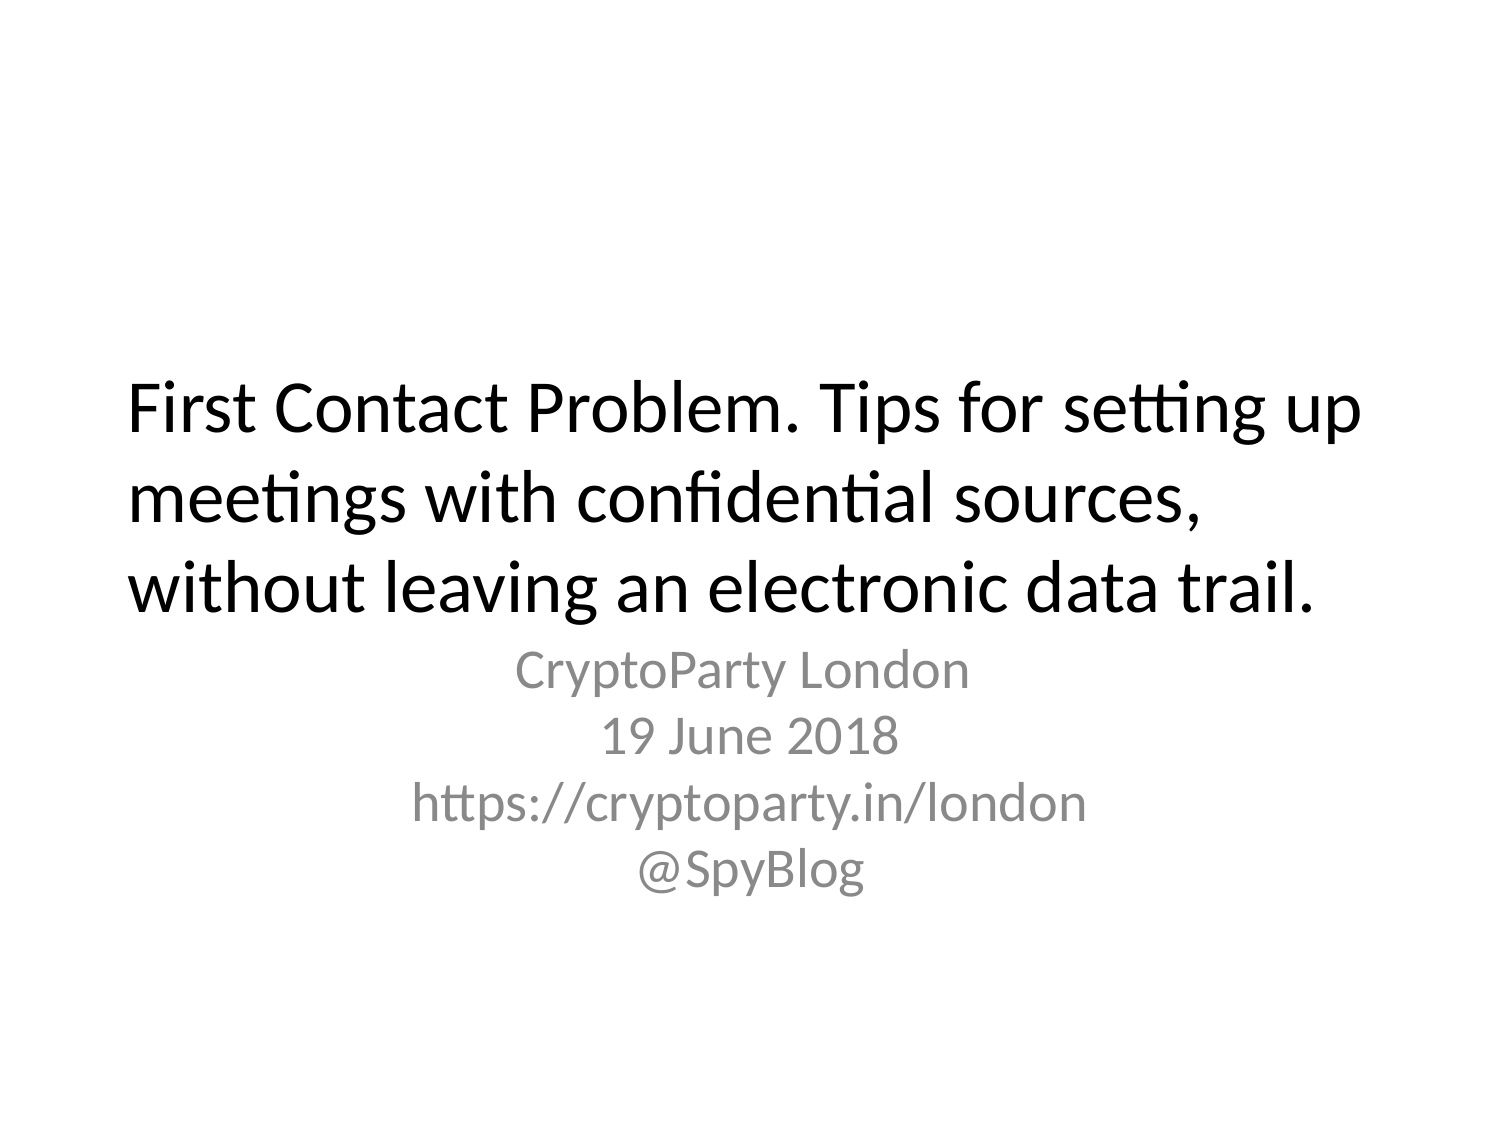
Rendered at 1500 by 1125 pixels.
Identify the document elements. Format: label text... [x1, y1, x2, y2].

subtitle CryptoParty London 19 June 2018 https://cryptoparty.in/london @SpyBlog [225, 637, 1276, 925]
title First Contact Problem. Tips for setting up meetings with confidential sources, without leaving an electronic data trail. [112, 349, 1388, 591]
